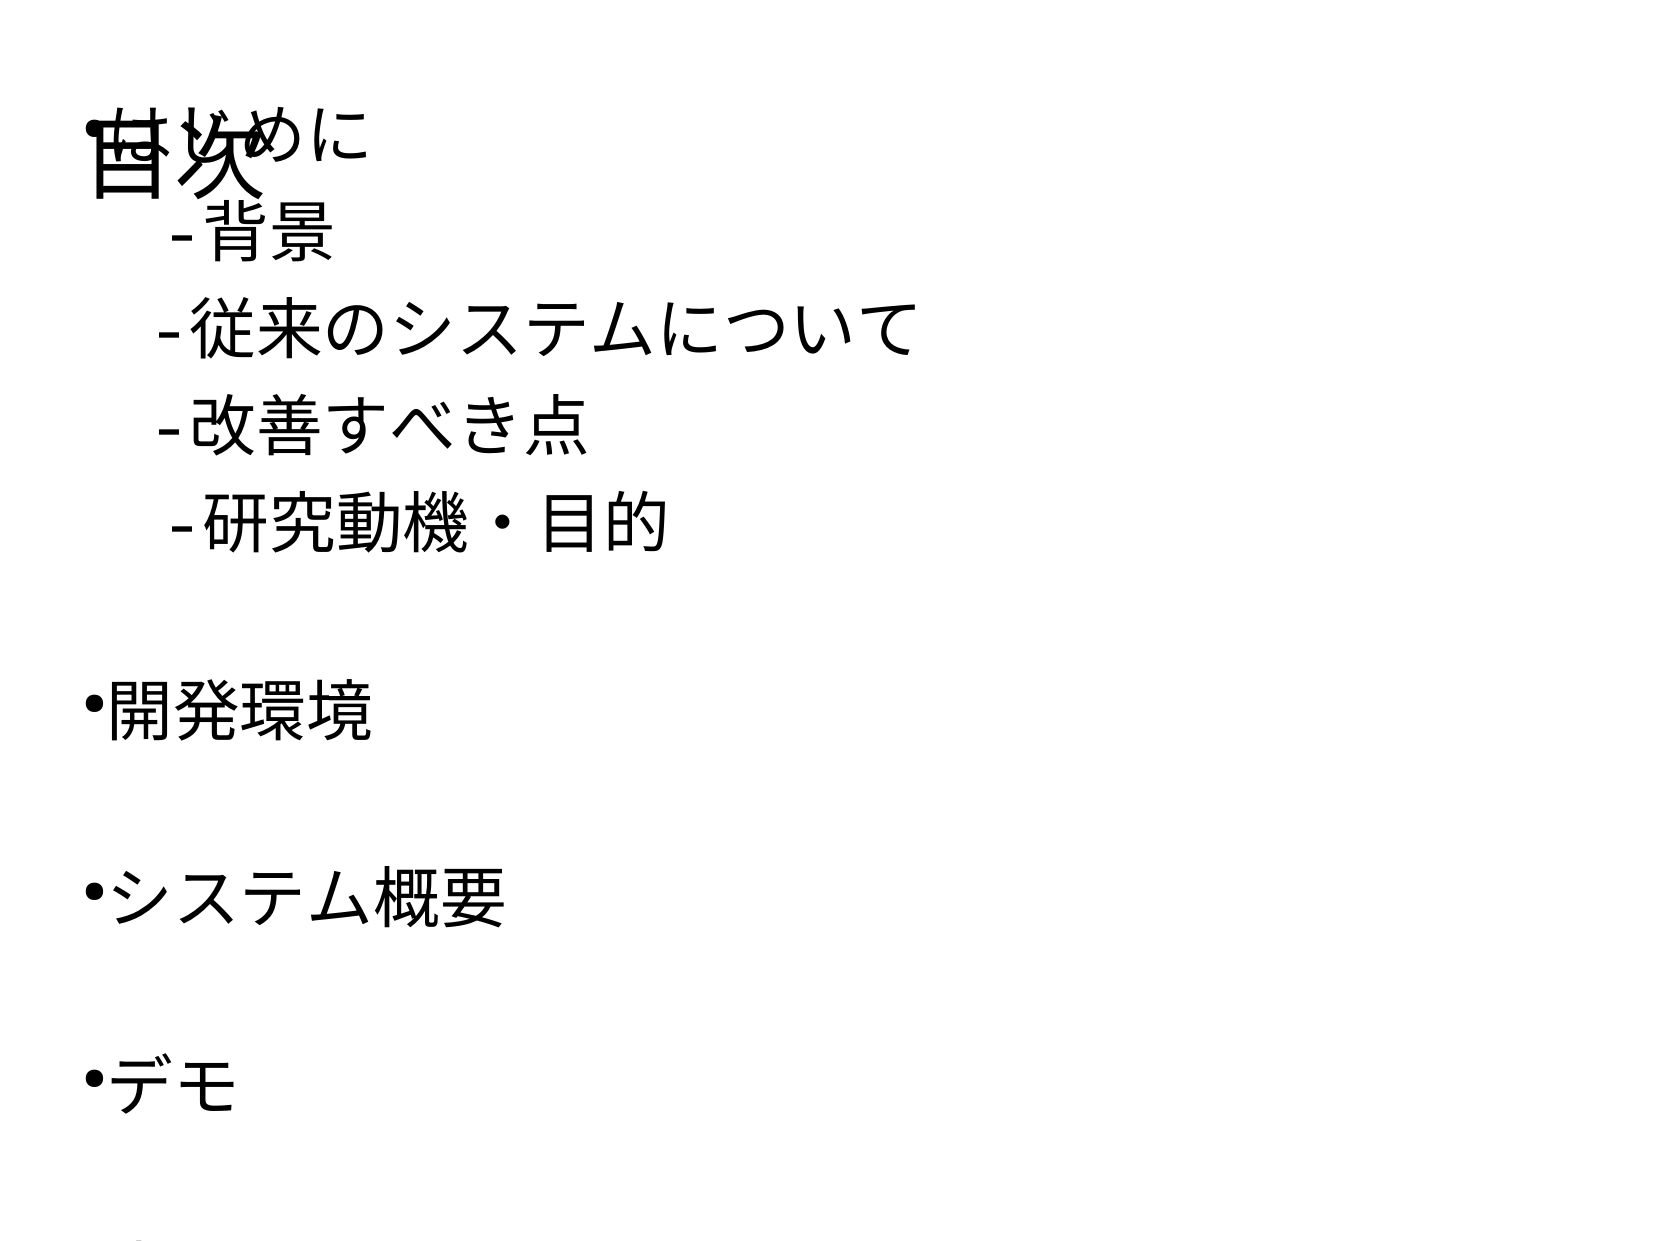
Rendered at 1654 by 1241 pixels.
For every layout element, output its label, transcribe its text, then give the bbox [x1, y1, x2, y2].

subtitle はじめに -背景 -従来のシステムについて -改善すべき点 -研究動機・目的 開発環境 システム概要 デモ 今後の課題 [82, 265, 1571, 1134]
title 目次 [220, 240, 251, 246]
title 目次 [82, 56, 1571, 250]
title 目次 [287, 237, 318, 243]
title 目次 [220, 231, 251, 236]
